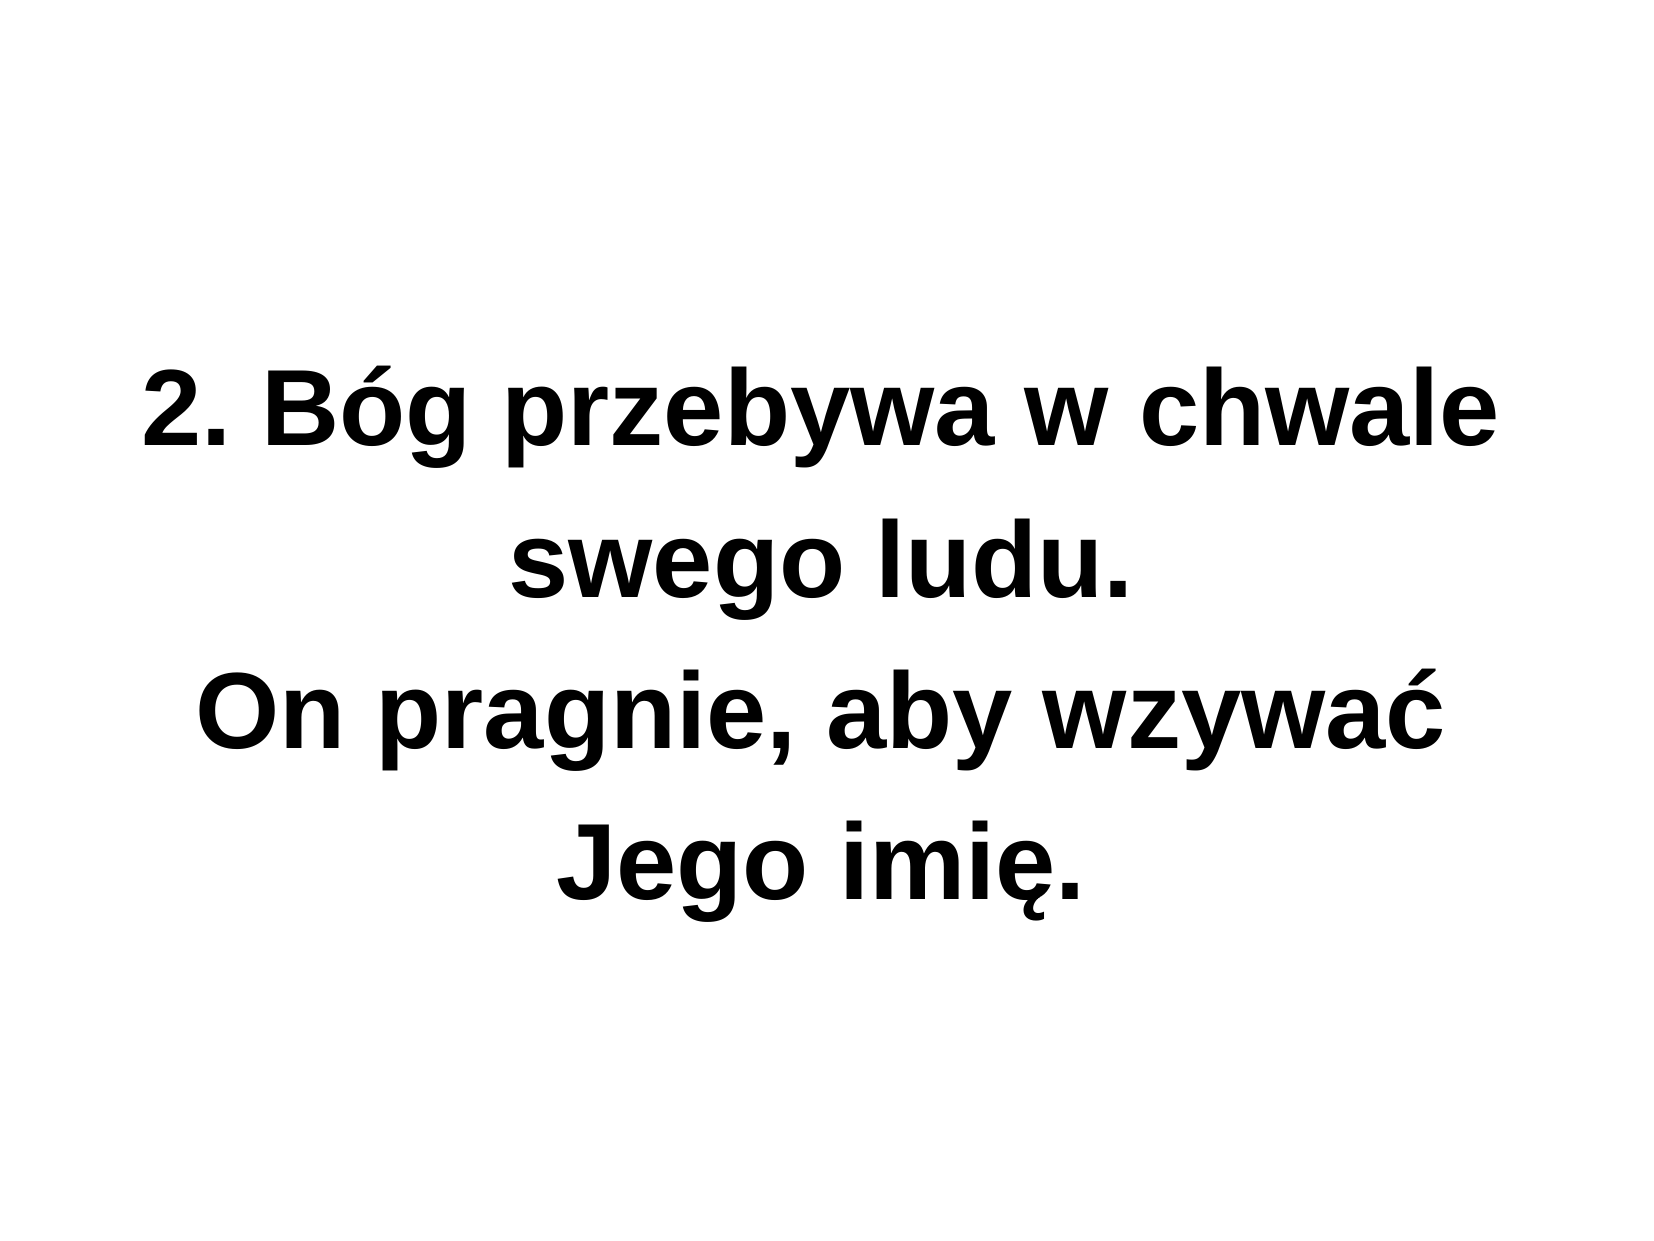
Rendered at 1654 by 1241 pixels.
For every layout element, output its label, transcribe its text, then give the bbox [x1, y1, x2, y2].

subtitle 2. Bóg przebywa w chwale swego ludu. On pragnie, aby wzywać Jego imię. [0, 0, 1642, 1241]
